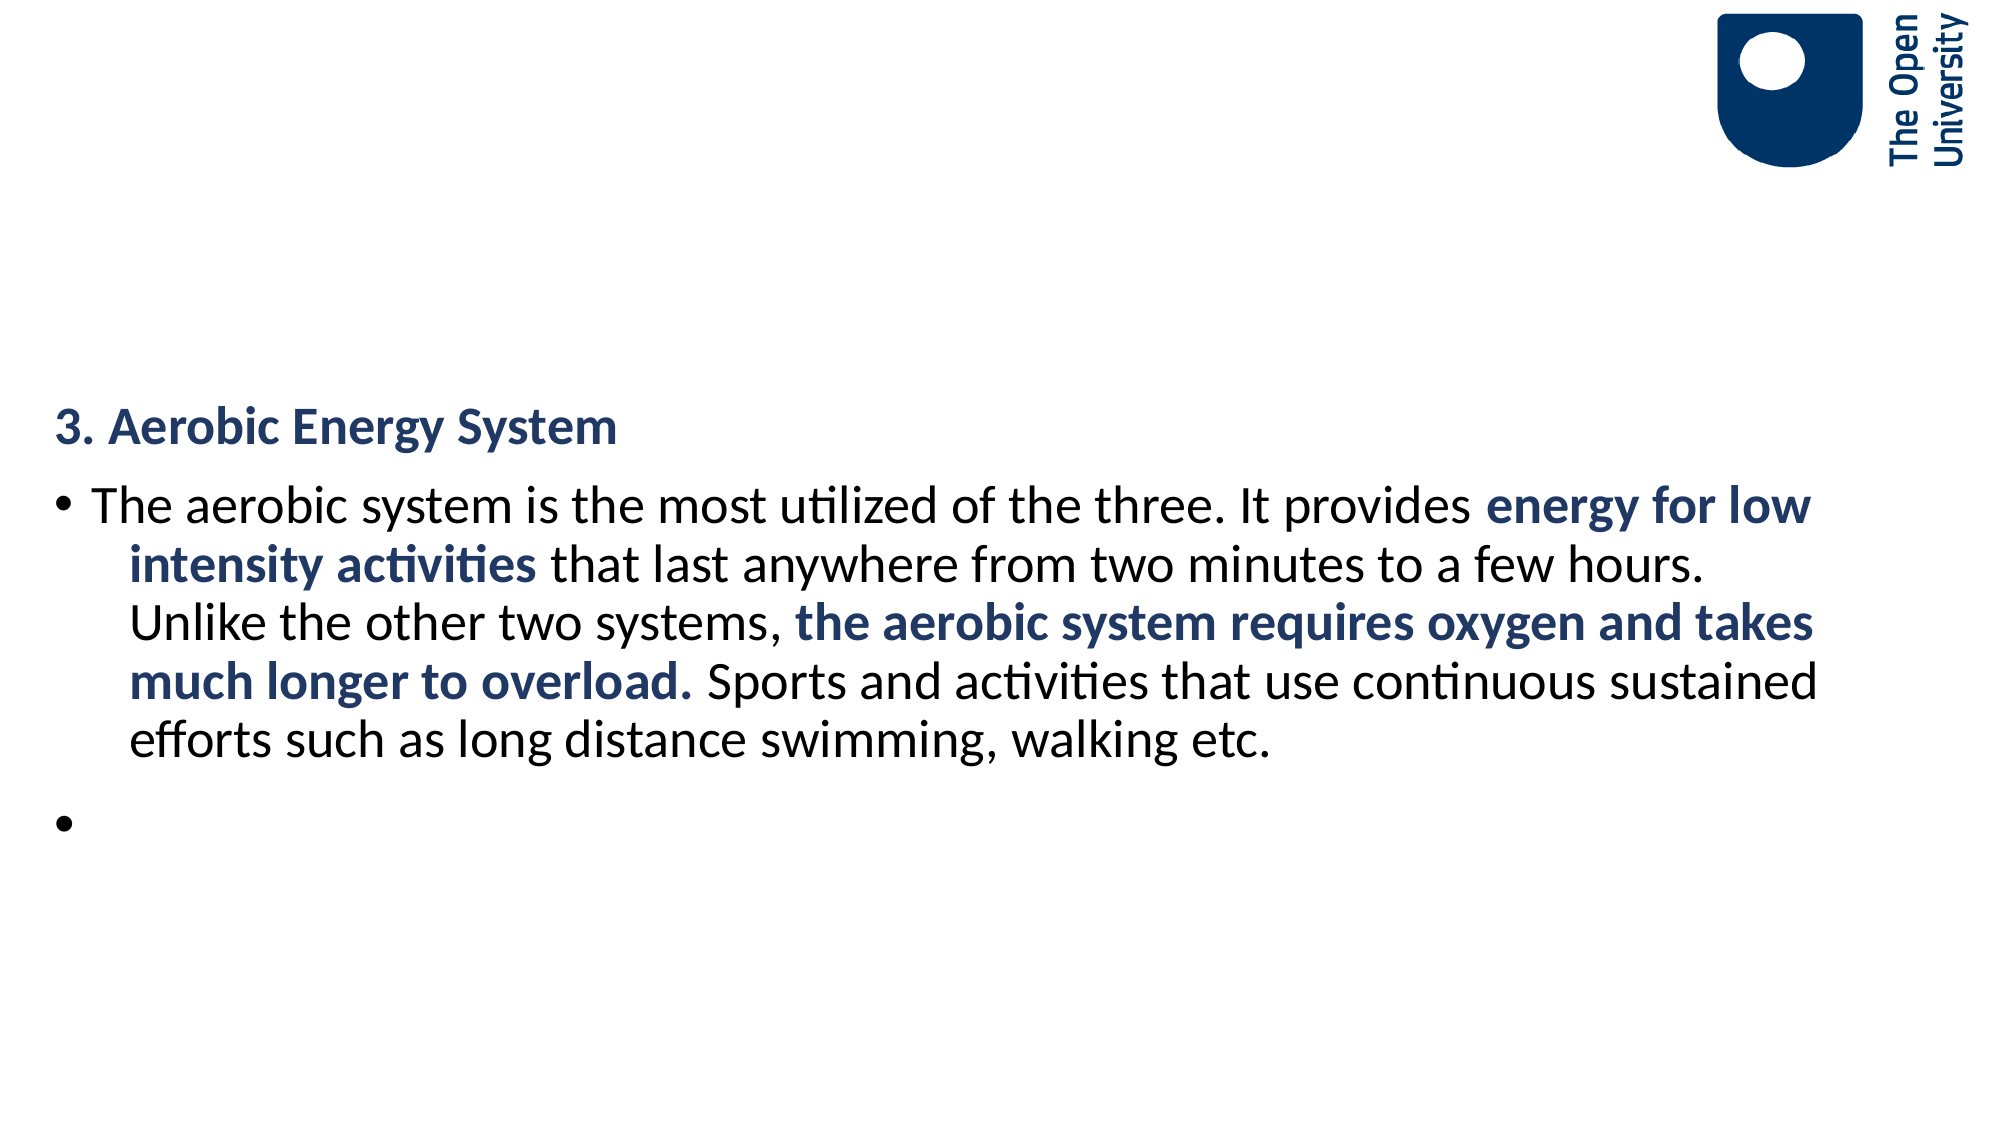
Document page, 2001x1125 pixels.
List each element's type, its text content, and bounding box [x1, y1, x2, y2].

list 3. Aerobic Energy System The aerobic system is the most utilized of the three. It provides energy for low intensity activities that last anywhere from two minutes to a few hours. Unlike the other two systems, the aerobic system requires oxygen and takes much longer to overload. Sports and activities that use continuous sustained efforts such as long distance swimming, walking etc. [39, 299, 1863, 1014]
picture [1716, 10, 1971, 170]
